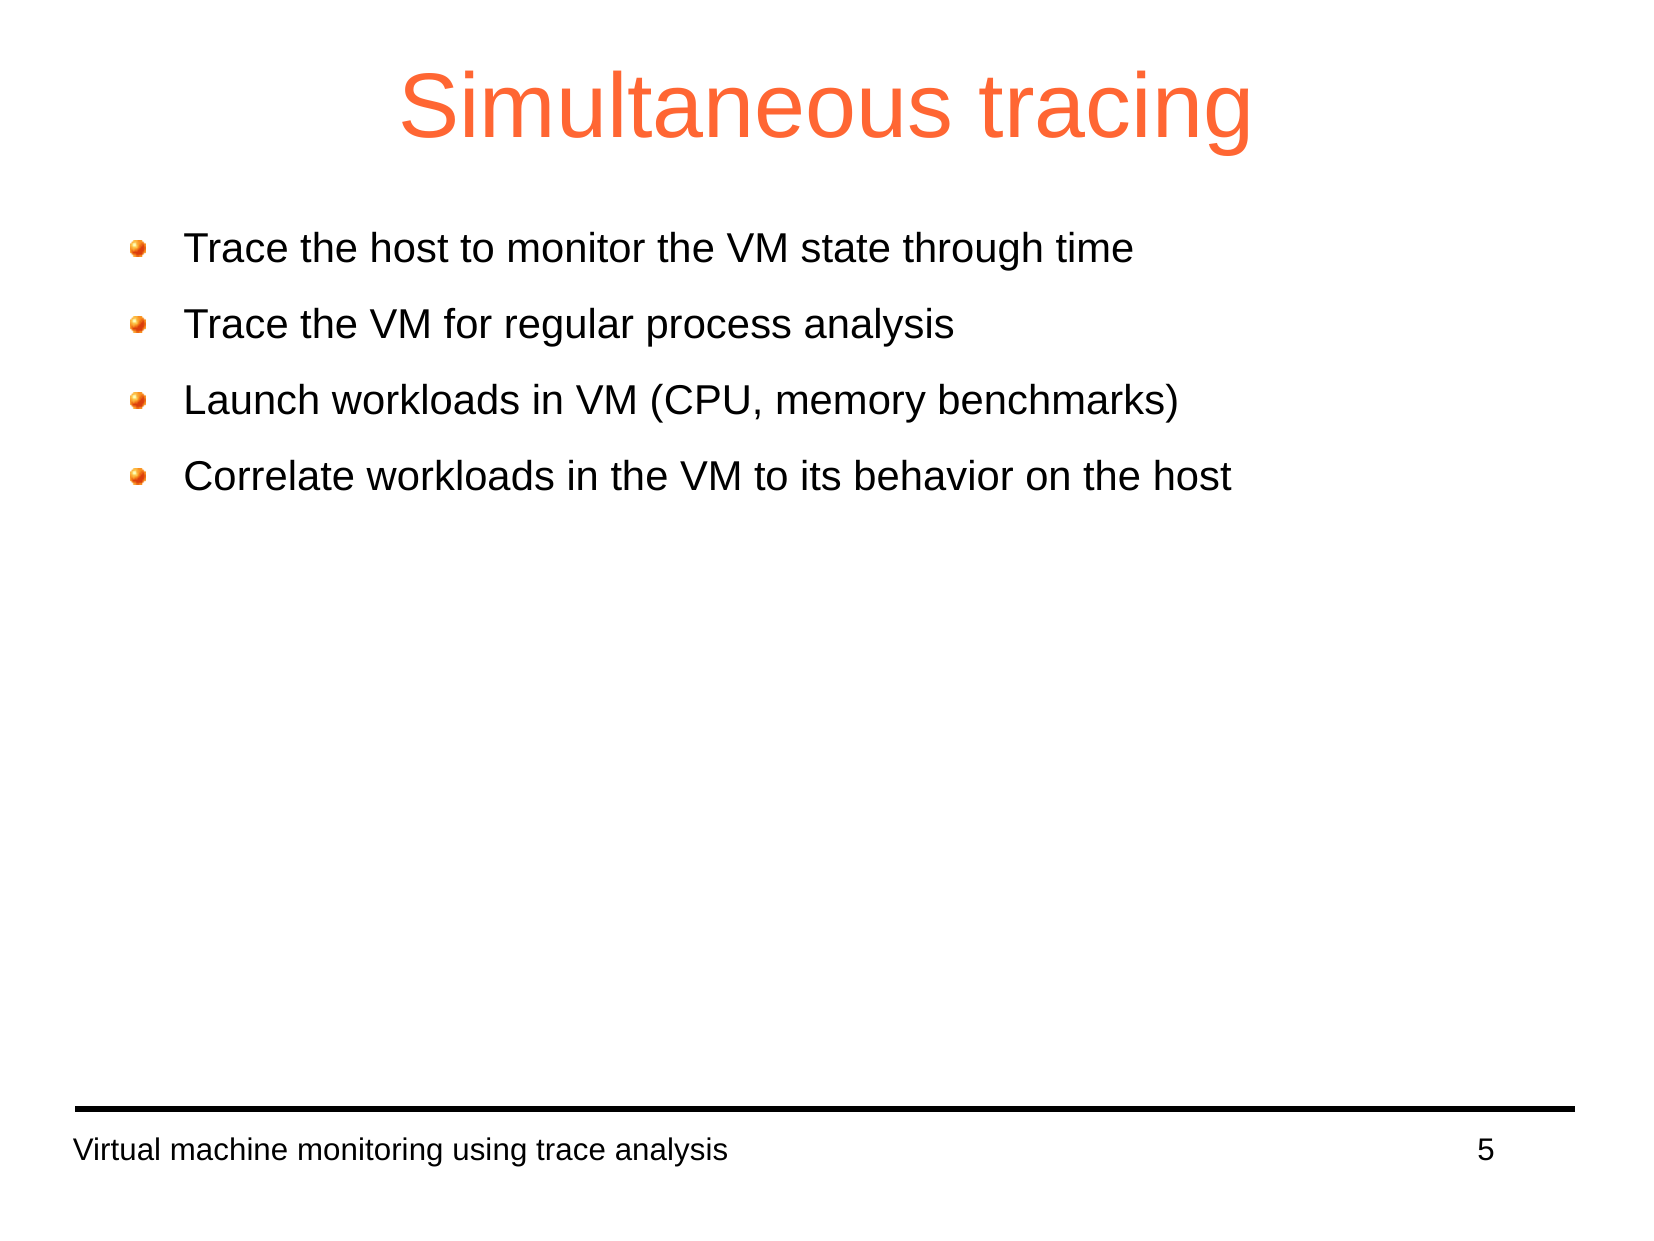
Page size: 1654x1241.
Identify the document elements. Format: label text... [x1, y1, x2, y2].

title Simultaneous tracing [82, 2, 1571, 210]
list Trace the host to monitor the VM state through time Trace the VM for regular process analysis Launch workloads in VM (CPU, memory benchmarks) Correlate workloads in the VM to its behavior on the host [112, 225, 1576, 1051]
